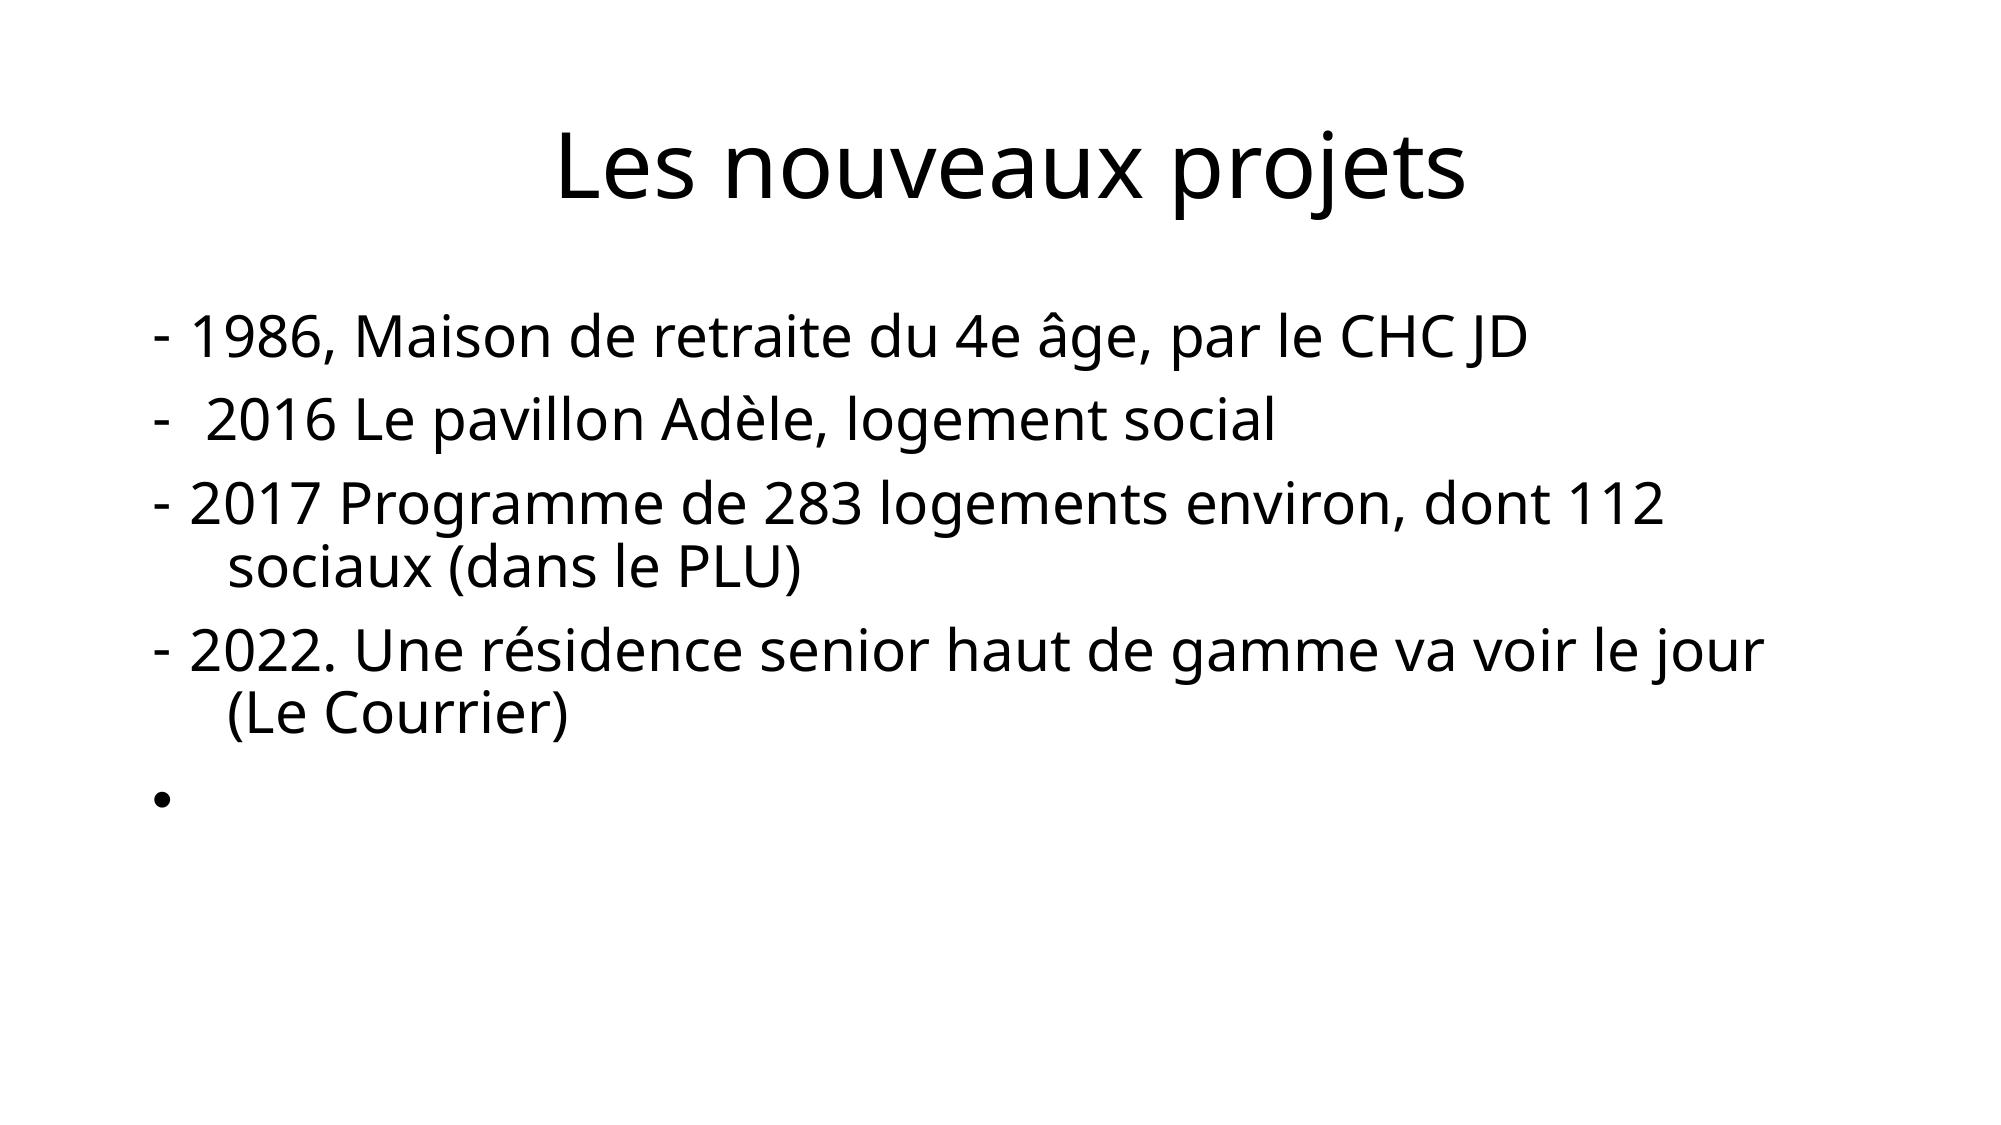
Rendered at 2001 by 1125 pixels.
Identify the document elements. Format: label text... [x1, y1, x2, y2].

title Les nouveaux projets [137, 59, 1863, 278]
list 1986, Maison de retraite du 4e âge, par le CHC JD 2016 Le pavillon Adèle, logement social 2017 Programme de 283 logements environ, dont 112 sociaux (dans le PLU) 2022. Une résidence senior haut de gamme va voir le jour (Le Courrier) [137, 299, 1863, 1014]
